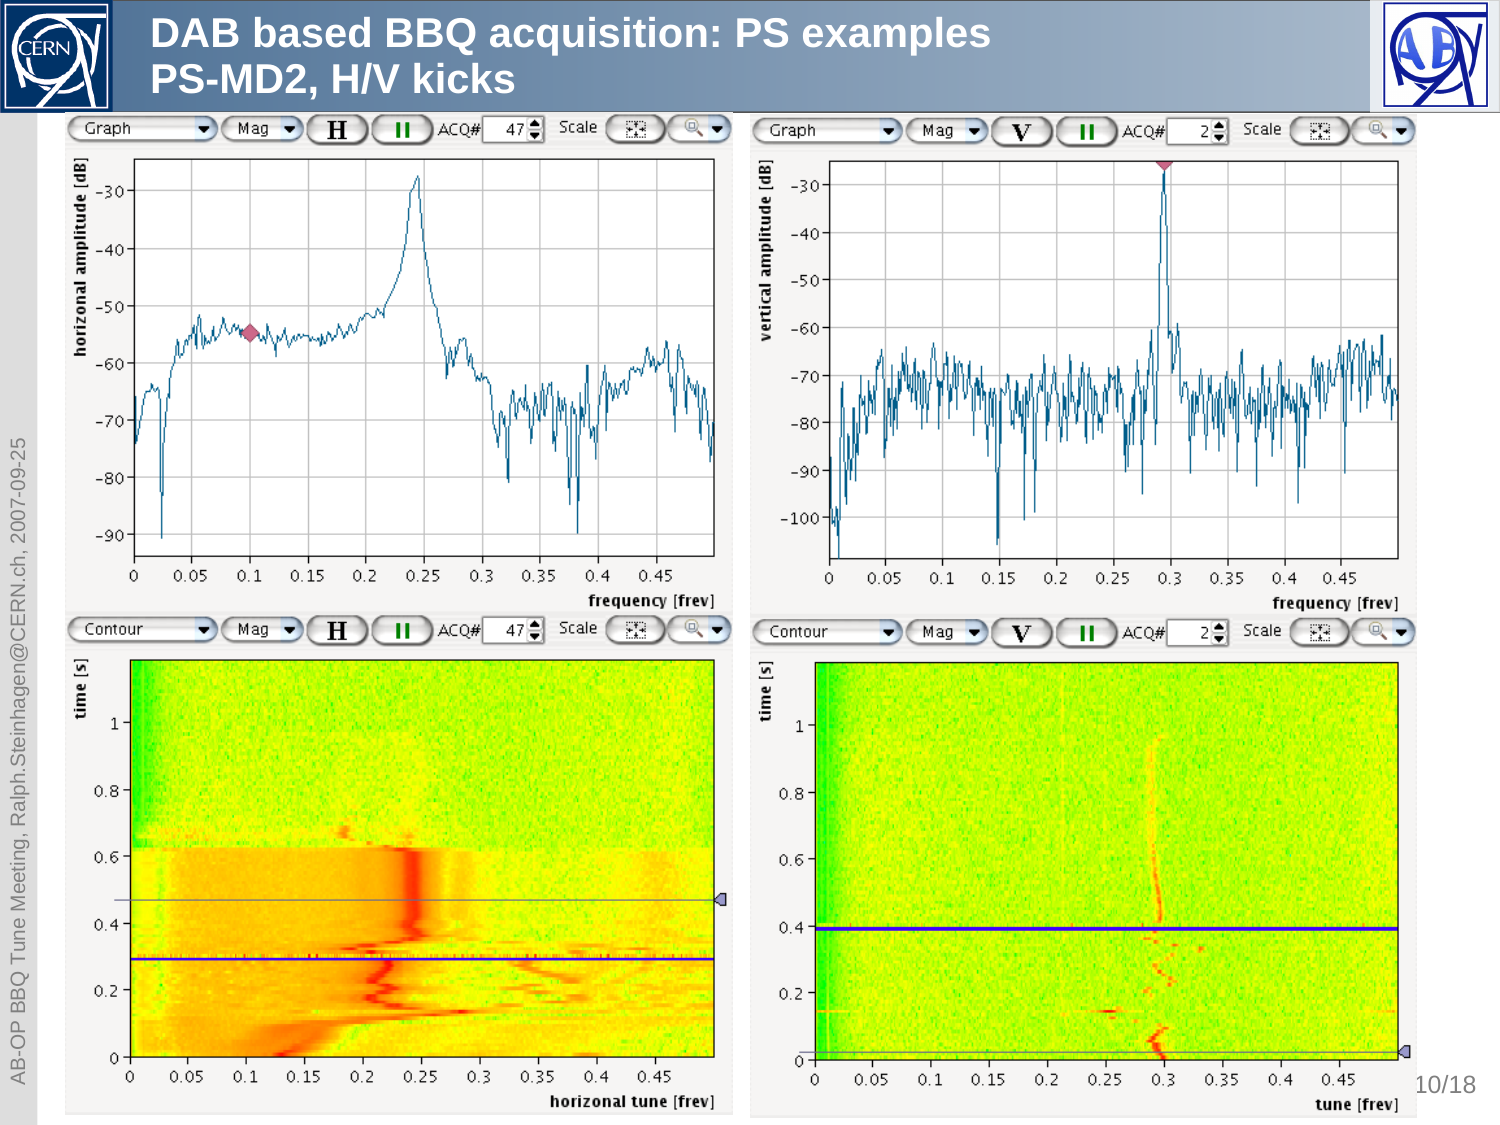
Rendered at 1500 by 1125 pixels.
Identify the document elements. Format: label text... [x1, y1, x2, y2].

picture [0, 0, 733, 1115]
picture [750, 114, 1417, 1118]
picture [1382, 1, 1489, 108]
title DAB based BBQ acquisition: PS examples PS-MD2, H/V kicks [150, 7, 1201, 106]
